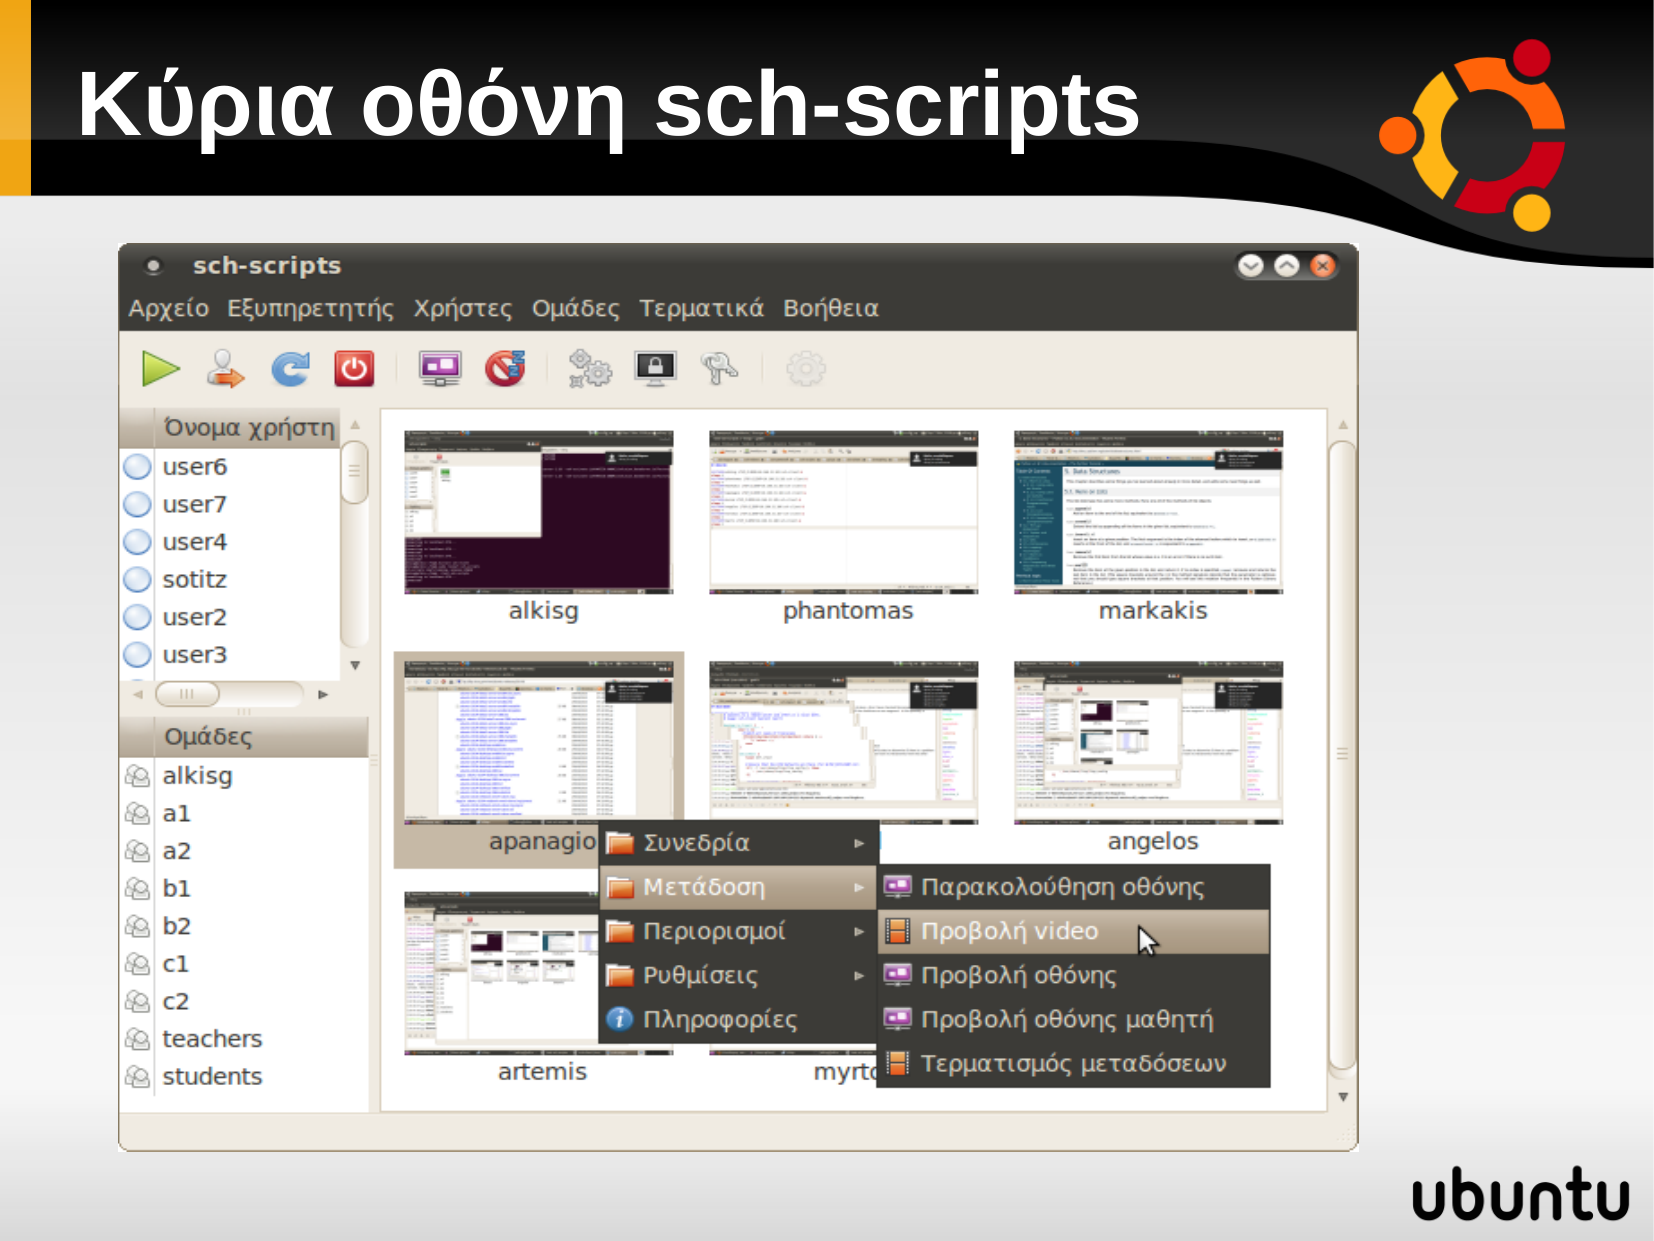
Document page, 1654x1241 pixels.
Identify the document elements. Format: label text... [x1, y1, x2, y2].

title Κύρια οθόνη sch-scripts [76, 0, 1565, 208]
picture [0, 0, 1654, 1241]
